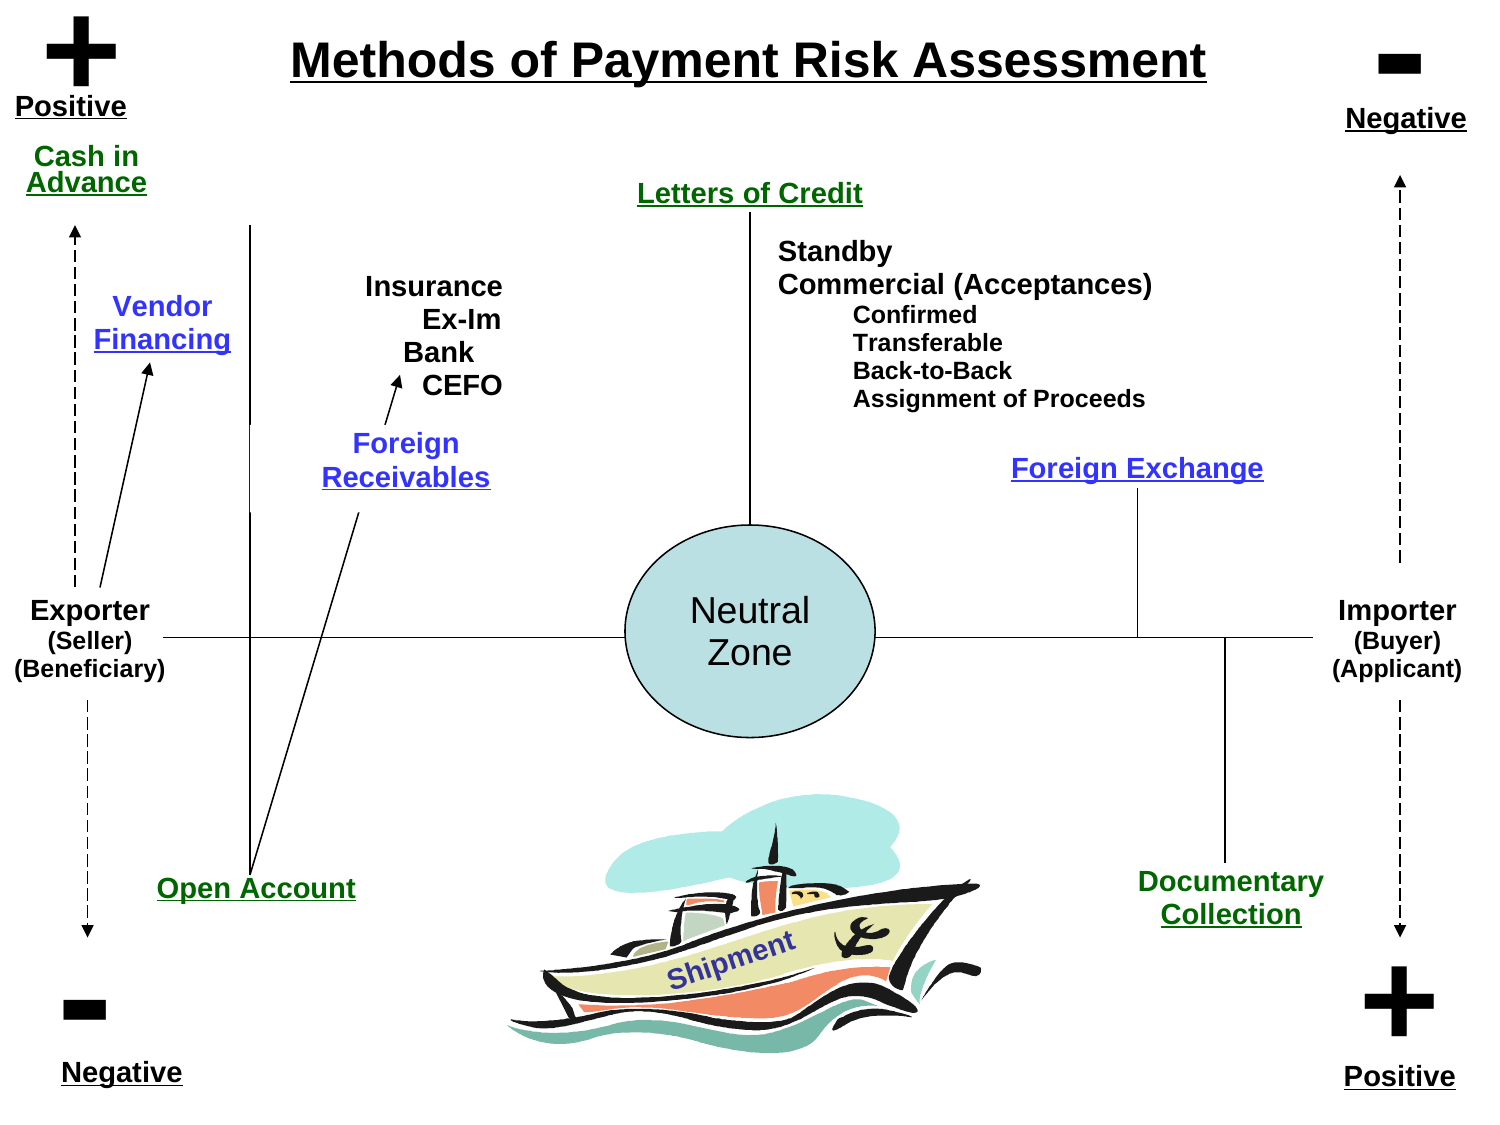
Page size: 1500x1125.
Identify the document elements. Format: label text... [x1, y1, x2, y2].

text_box Methods of Payment Risk Assessment [275, 24, 1222, 97]
text_box - [10, 958, 161, 1034]
text_box + [1325, 962, 1476, 1038]
text_box Insurance Ex-Im Bank CEFO [350, 262, 559, 377]
text_box Standby Commercial (Acceptances) Confirmed Transferable Back-to-Back Assignment of Proceeds [763, 227, 1168, 421]
text_box Shipment [646, 911, 816, 1010]
text_box - [1325, 12, 1476, 88]
text_box Exporter (Seller) (Beneficiary) [0, 586, 181, 691]
text_box Positive [0, 87, 163, 113]
text_box Neutral Zone [624, 525, 876, 738]
text_box Open Account [99, 869, 413, 895]
text_box Foreign Receivables [249, 424, 563, 513]
text_box Letters of Credit [575, 174, 925, 213]
title + [12, 113, 151, 137]
text_box Negative [1299, 99, 1500, 150]
text_box Documentary Collection [1112, 862, 1351, 938]
text_box Positive [1306, 1058, 1494, 1109]
title + [12, 0, 151, 87]
text_box Vendor Financing [74, 287, 250, 376]
text_box Importer (Buyer) (Applicant) [1317, 586, 1478, 691]
picture [500, 787, 988, 1060]
text_box Foreign Exchange [962, 449, 1313, 488]
text_box Negative [0, 1054, 250, 1088]
text_box Cash in Advance [0, 137, 173, 213]
